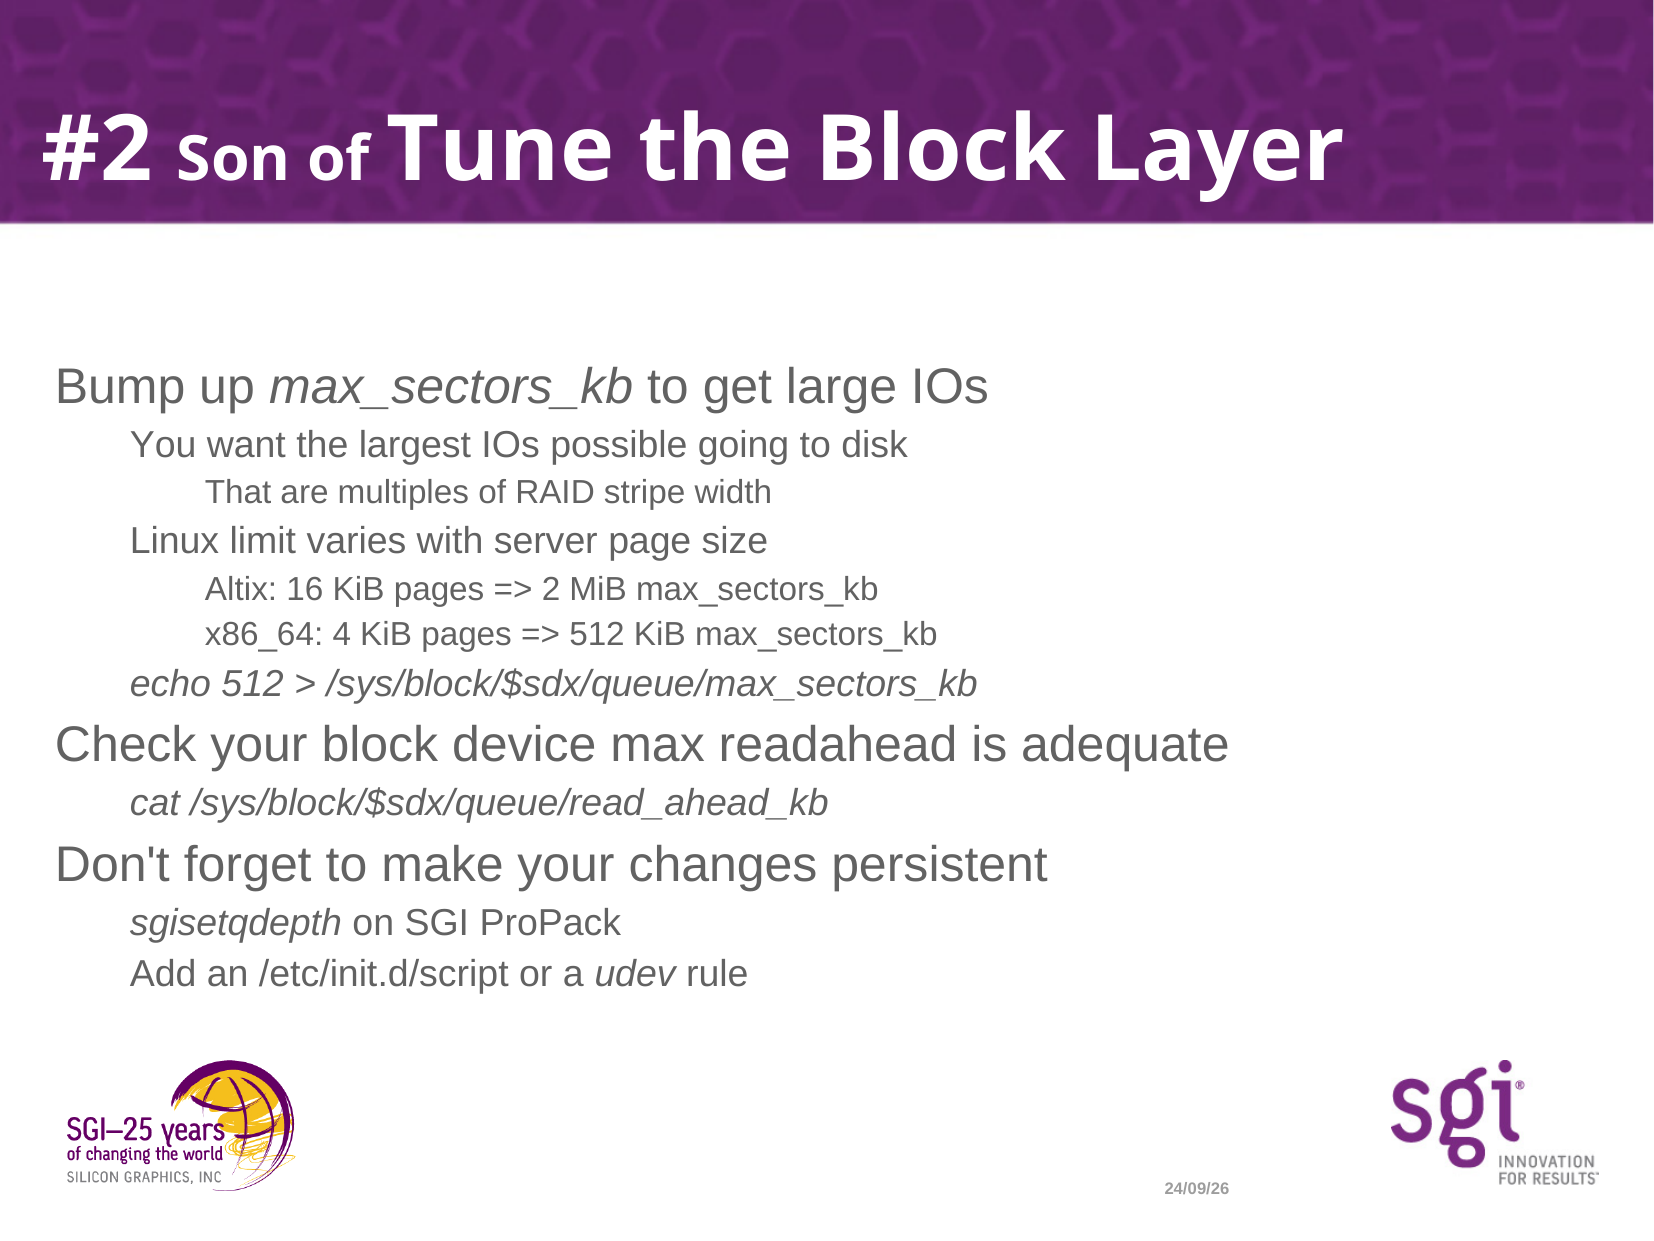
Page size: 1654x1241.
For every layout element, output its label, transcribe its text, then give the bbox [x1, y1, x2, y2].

picture [0, 0, 1654, 1194]
list Bump up max_sectors_kb to get large IOs You want the largest IOs possible going to disk That are multiples of RAID stripe width Linux limit varies with server page size Altix: 16 KiB pages => 2 MiB max_sectors_kb x86_64: 4 KiB pages => 512 KiB max_sectors_kb echo 512 > /sys/block/$sdx/queue/max_sectors_kb Check your block device max readahead is adequate cat /sys/block/$sdx/queue/read_ahead_kb Don't forget to make your changes persistent sgisetqdepth on SGI ProPack Add an /etc/init.d/script or a udev rule [55, 358, 1461, 1059]
title #2 Son of Tune the Block Layer [41, 48, 1447, 241]
